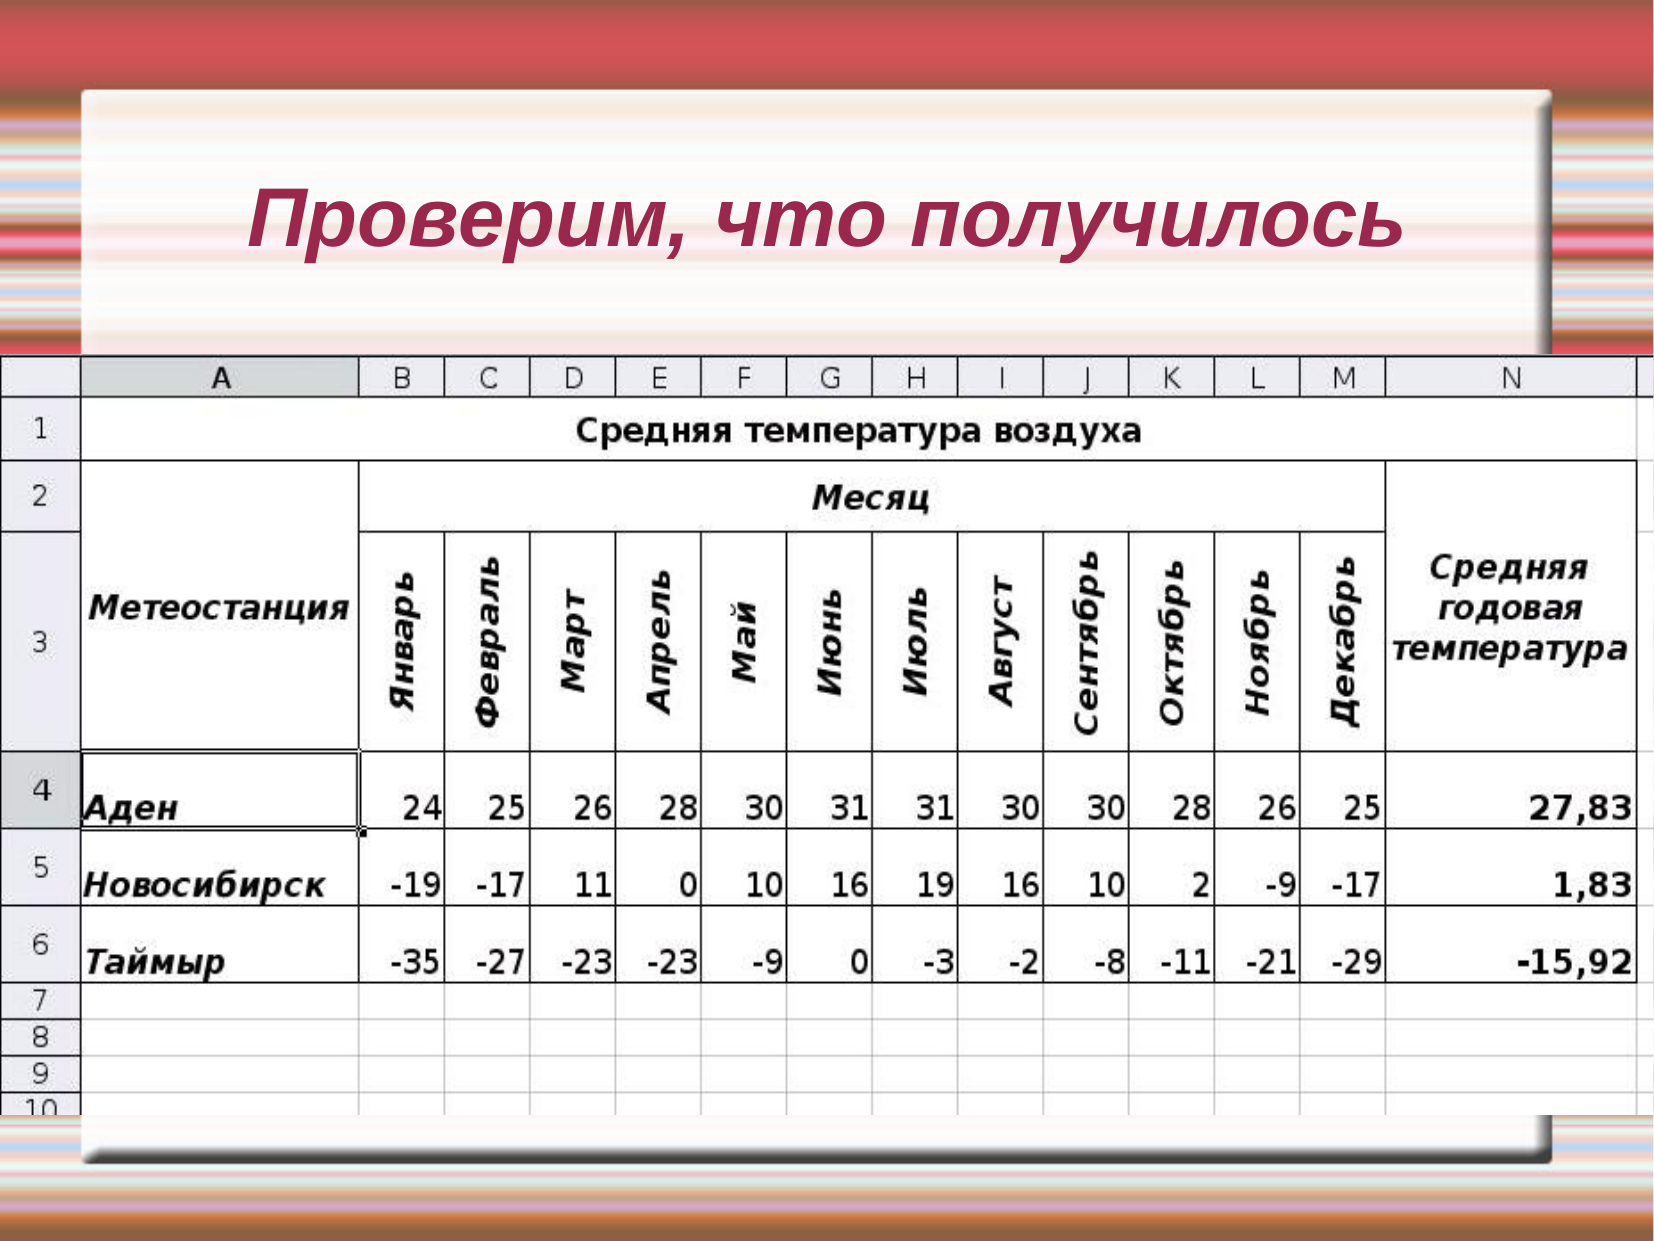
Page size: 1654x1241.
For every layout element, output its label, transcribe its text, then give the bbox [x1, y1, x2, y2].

picture [0, 0, 1654, 1241]
title Проверим, что получилось [121, 122, 1534, 315]
